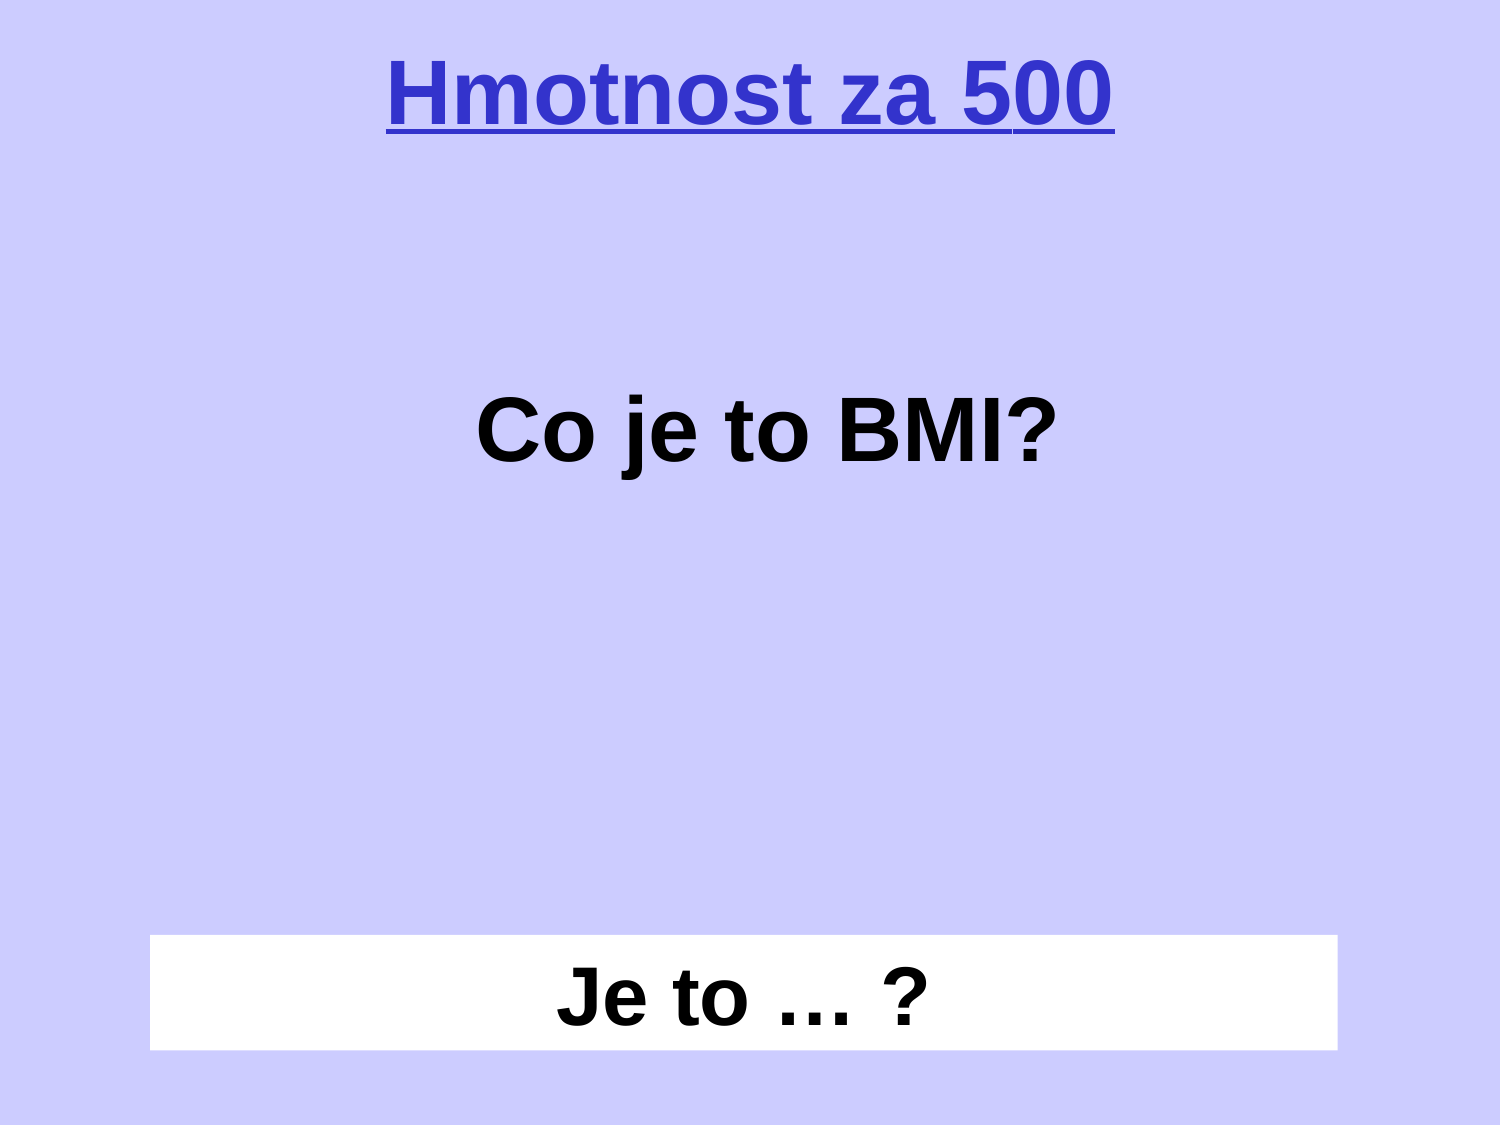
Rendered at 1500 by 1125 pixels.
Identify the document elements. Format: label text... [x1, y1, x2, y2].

text_box Hmotnost za 500 [0, 24, 1500, 151]
text_box Co je to BMI? [112, 361, 1426, 488]
text_box Je to … ? [150, 934, 1338, 1051]
